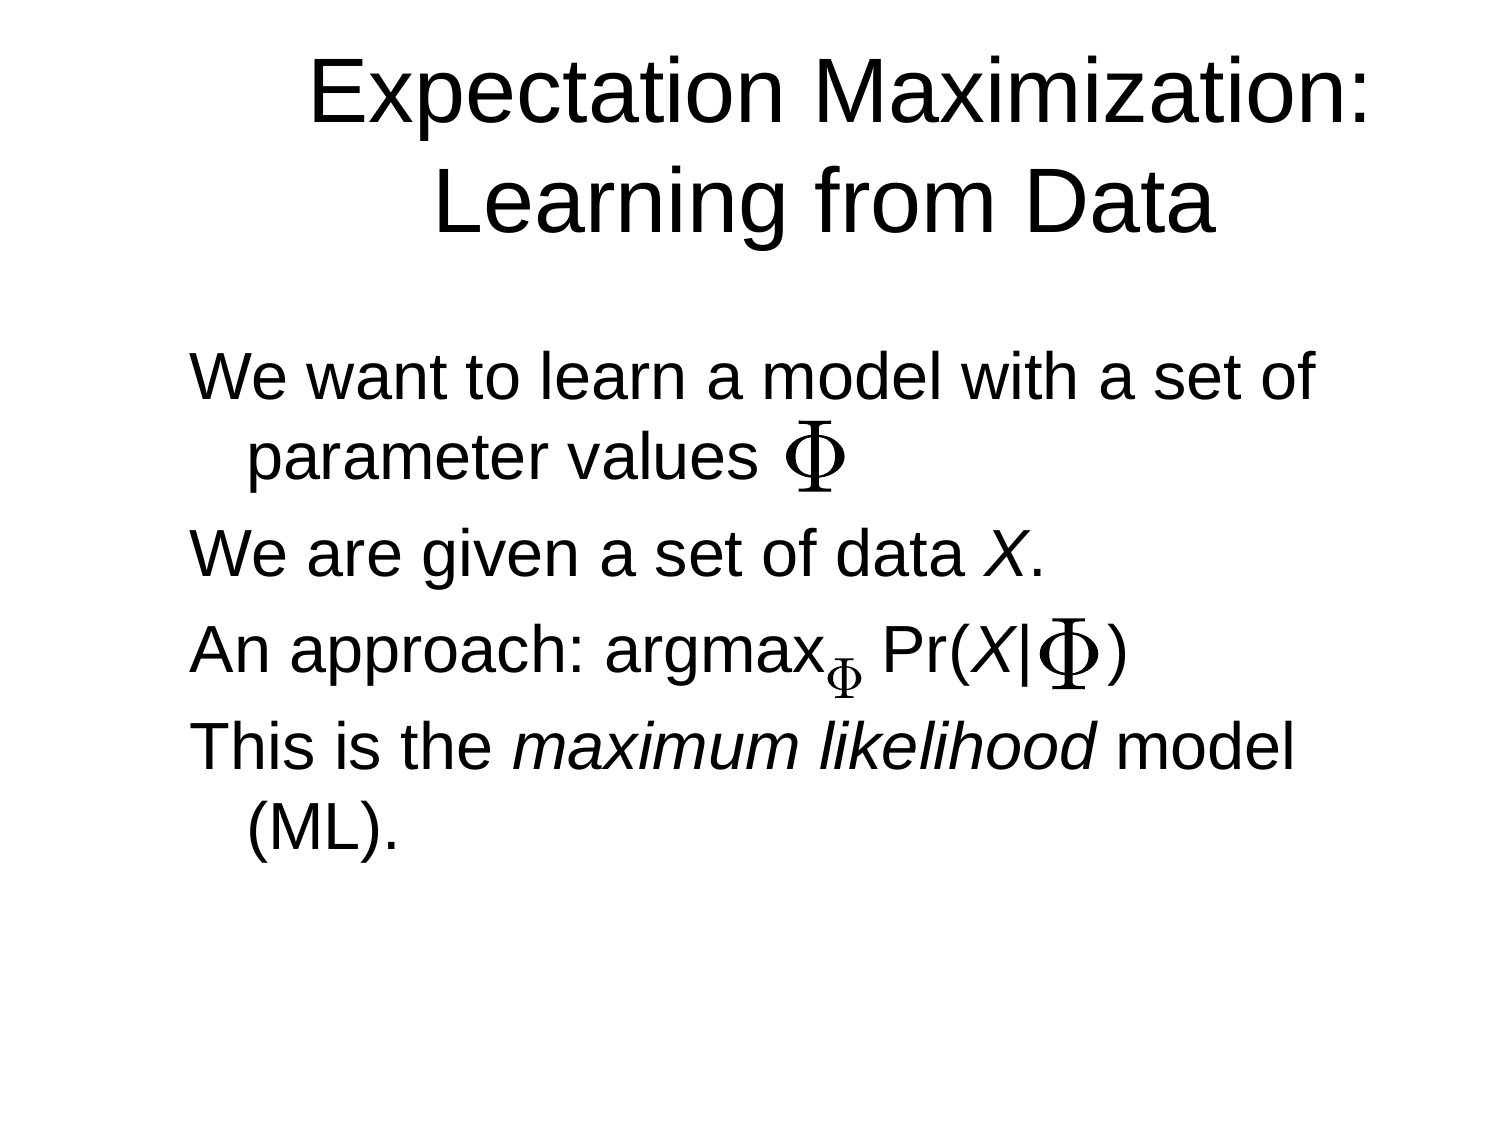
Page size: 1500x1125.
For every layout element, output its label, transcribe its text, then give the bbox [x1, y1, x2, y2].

title Expectation Maximization: Learning from Data [187, 23, 1463, 259]
list We want to learn a model with a set of parameter values We are given a set of data X. An approach: argmax Pr(X| ) This is the maximum likelihood model (ML). [174, 324, 1463, 1001]
text_box [780, 420, 851, 492]
text_box [1034, 618, 1104, 690]
text_box [824, 658, 865, 699]
